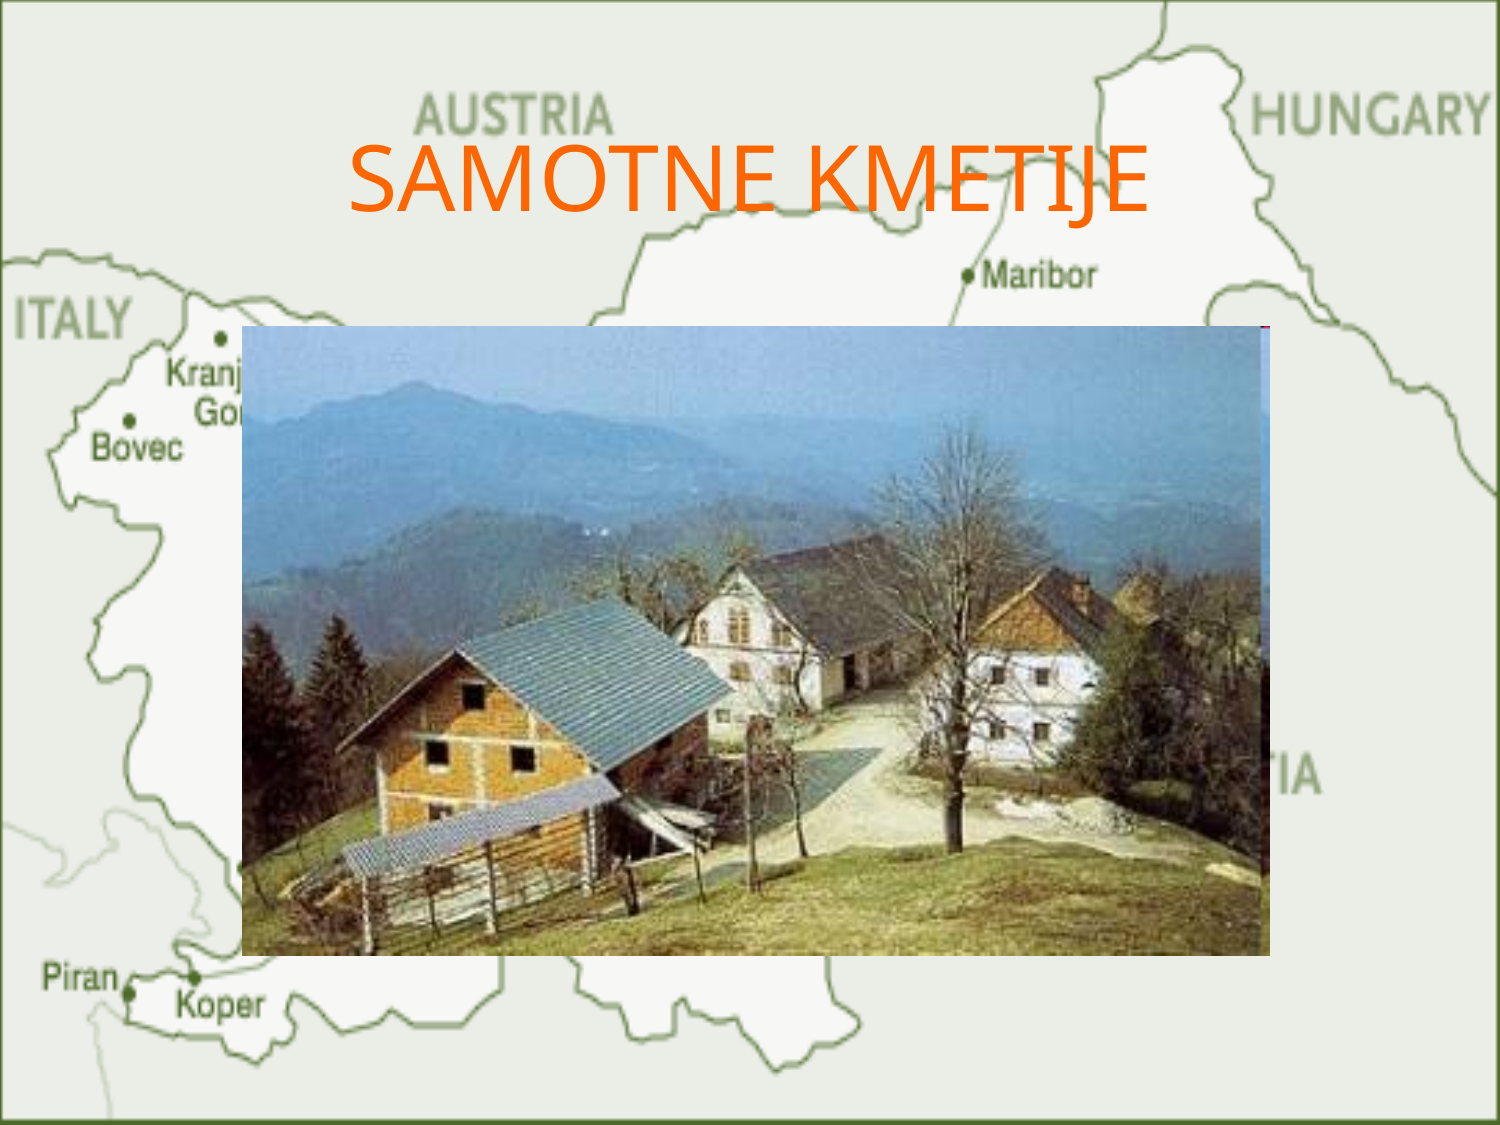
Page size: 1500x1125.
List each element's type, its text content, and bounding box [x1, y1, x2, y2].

title SAMOTNE KMETIJE [75, 62, 1425, 288]
picture [0, 0, 1500, 1125]
